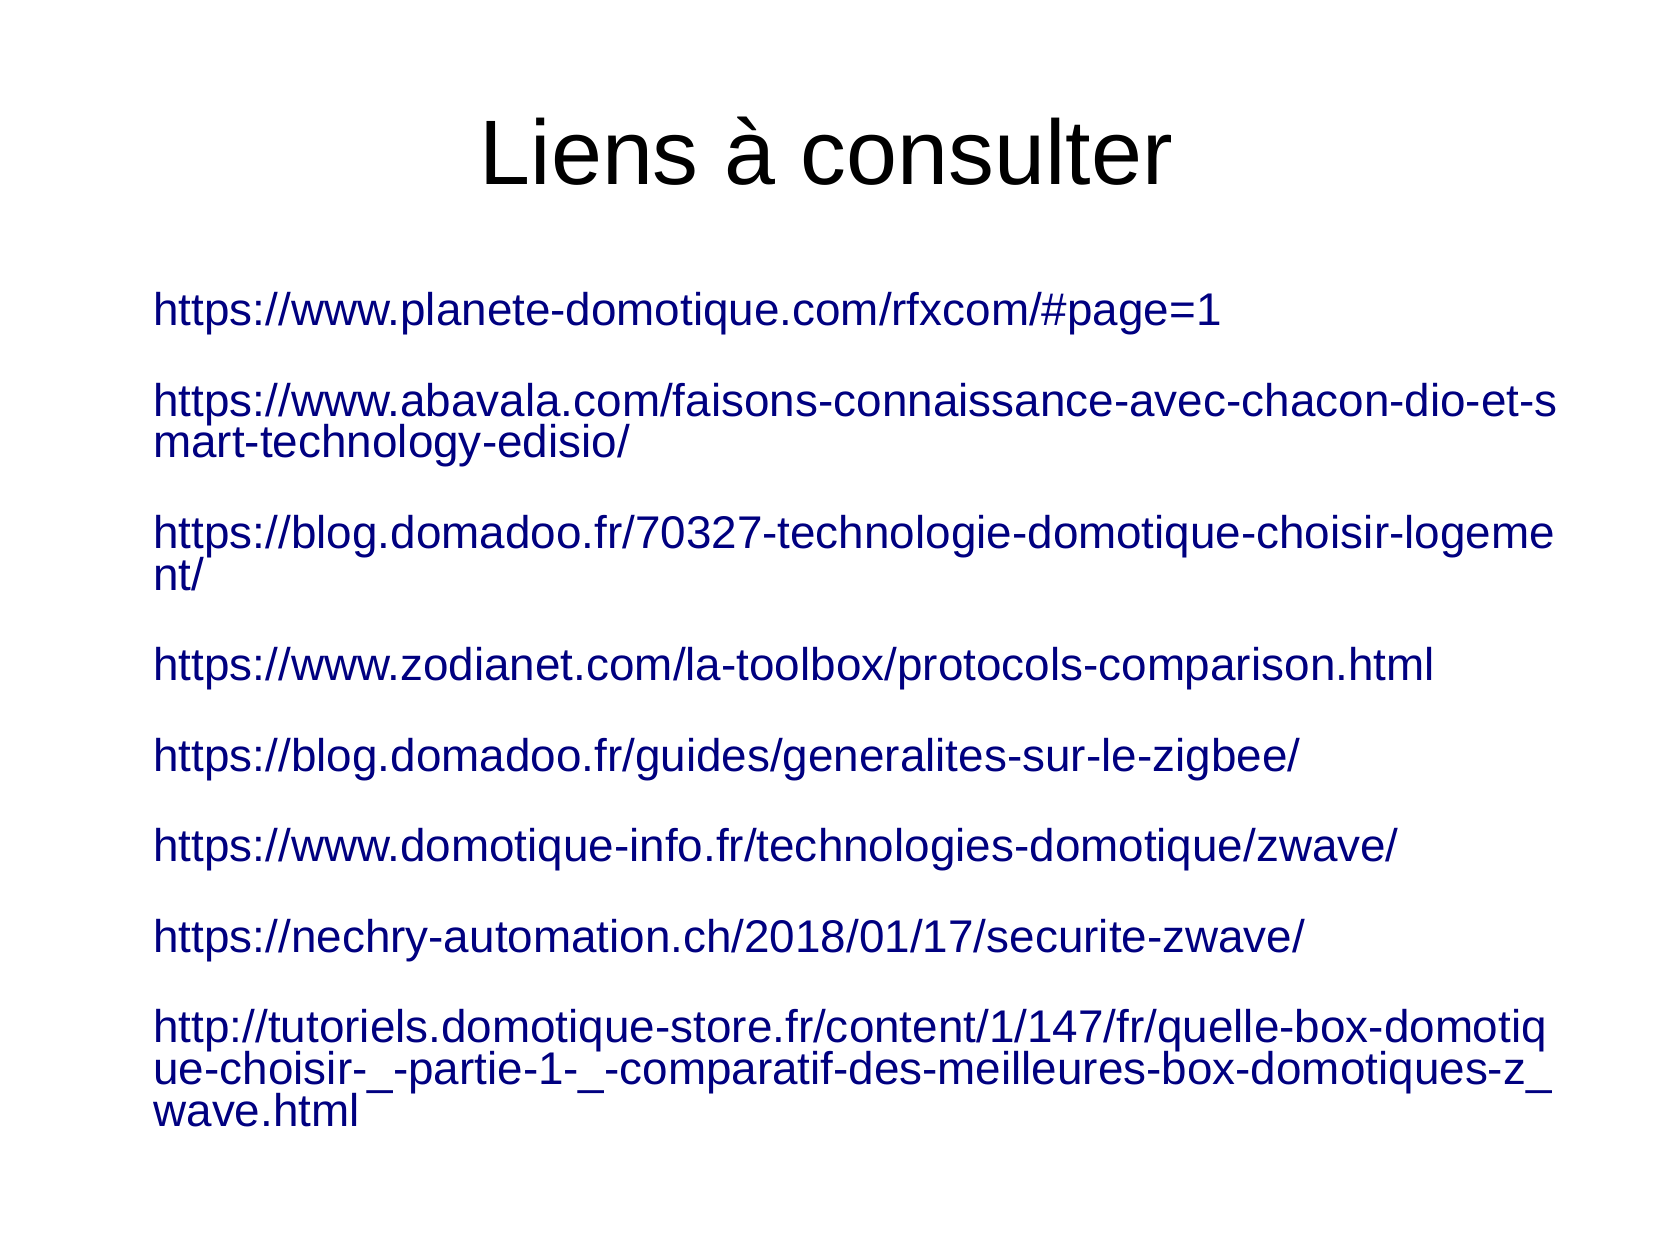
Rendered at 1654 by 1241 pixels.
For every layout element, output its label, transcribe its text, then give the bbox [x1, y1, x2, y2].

list https://www.planete-domotique.com/rfxcom/#page=1 https://www.abavala.com/faisons-connaissance-avec-chacon-dio-et-smart-technology-edisio/ https://blog.domadoo.fr/70327-technologie-domotique-choisir-logement/ https://www.zodianet.com/la-toolbox/protocols-comparison.html https://blog.domadoo.fr/guides/generalites-sur-le-zigbee/ https://www.domotique-info.fr/technologies-domotique/zwave/ https://nechry-automation.ch/2018/01/17/securite-zwave/ http://tutoriels.domotique-store.fr/content/1/147/fr/quelle-box-domotique-choisir-_-partie-1-_-comparatif-des-meilleures-box-domotiques-z_wave.html [82, 284, 1571, 1152]
title Liens à consulter [82, 49, 1571, 257]
